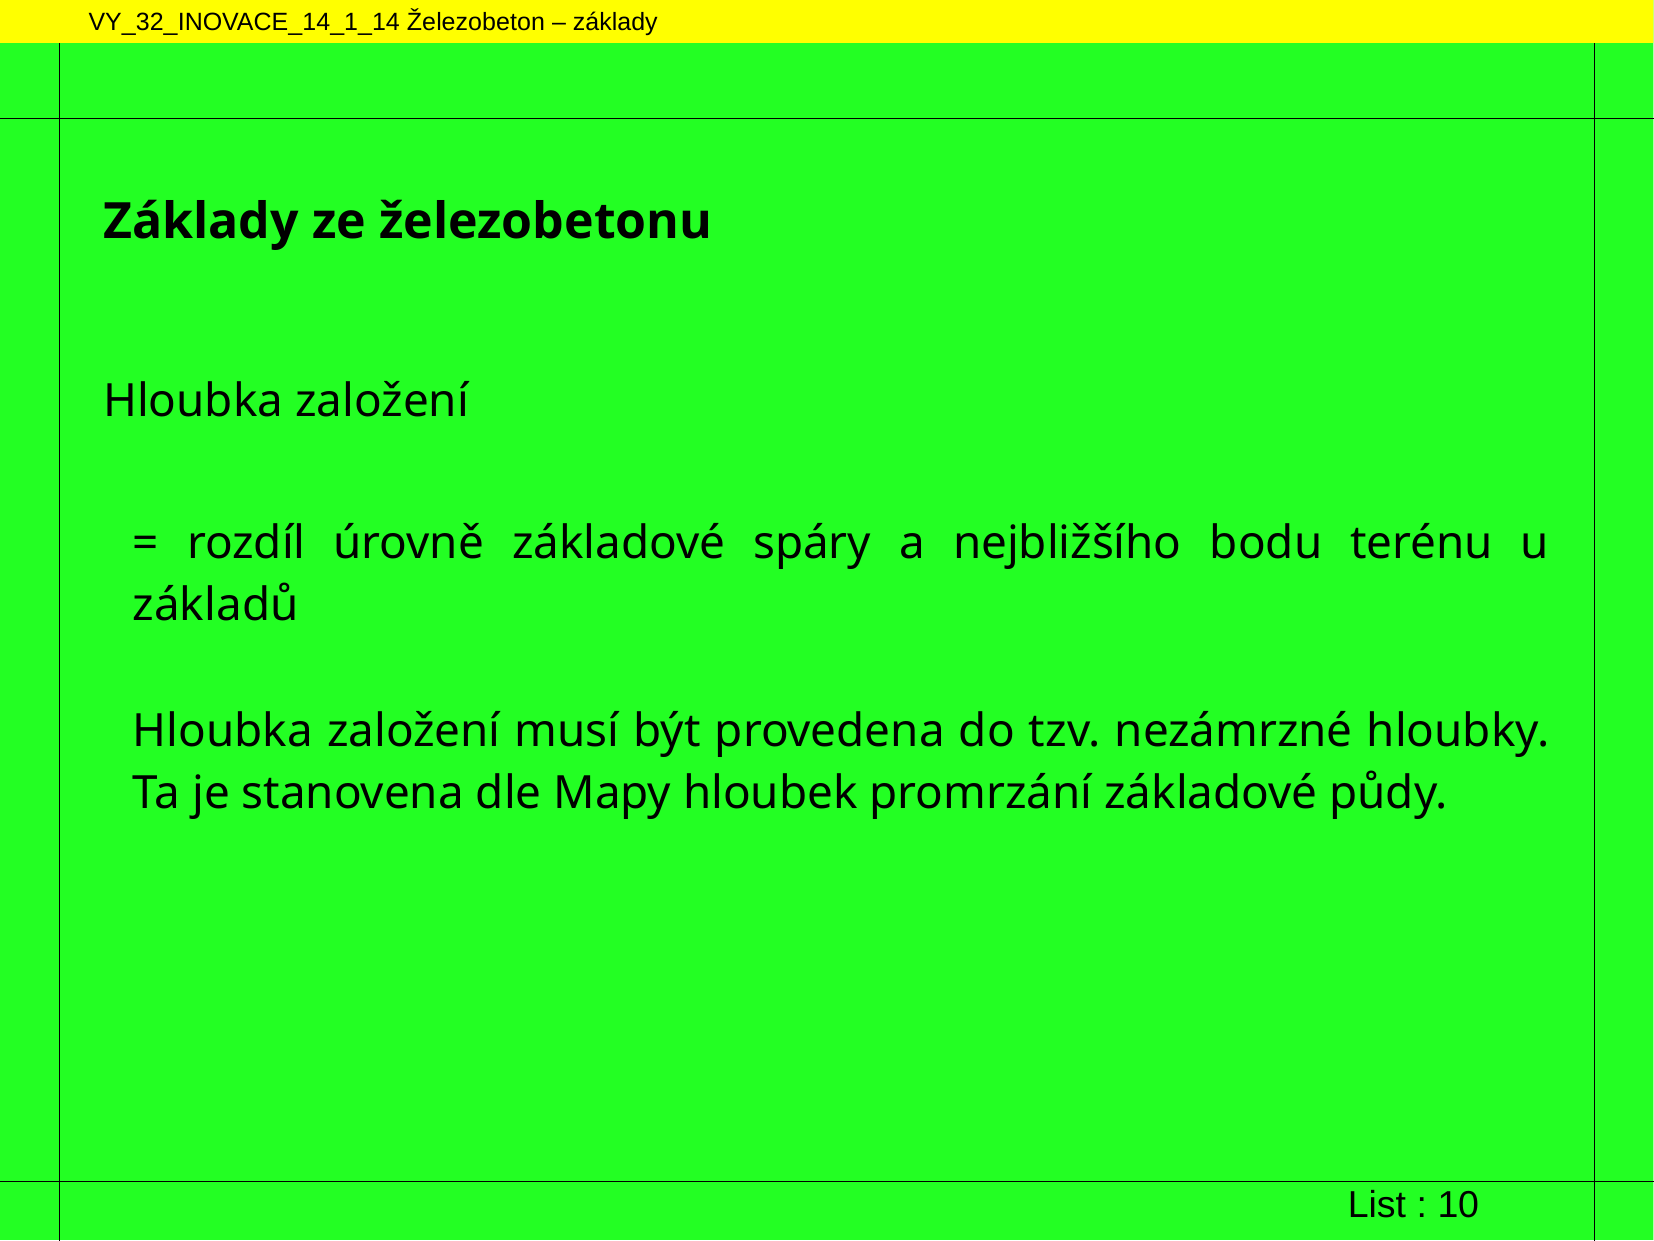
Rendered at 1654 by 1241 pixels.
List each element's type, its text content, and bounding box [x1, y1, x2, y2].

text_box Základy ze železobetonu Hloubka založení [88, 177, 1506, 426]
text_box = rozdíl úrovně základové spáry a nejbližšího bodu terénu u základů Hloubka založení musí být provedena do tzv. nezámrzné hloubky. Ta je stanovena dle Mapy hloubek promrzání základové půdy. [118, 501, 1565, 990]
text_box VY_32_INOVACE_14_1_14 Železobeton – základy [0, 0, 1654, 43]
text_box List : <číslo> [1357, 1176, 1599, 1241]
